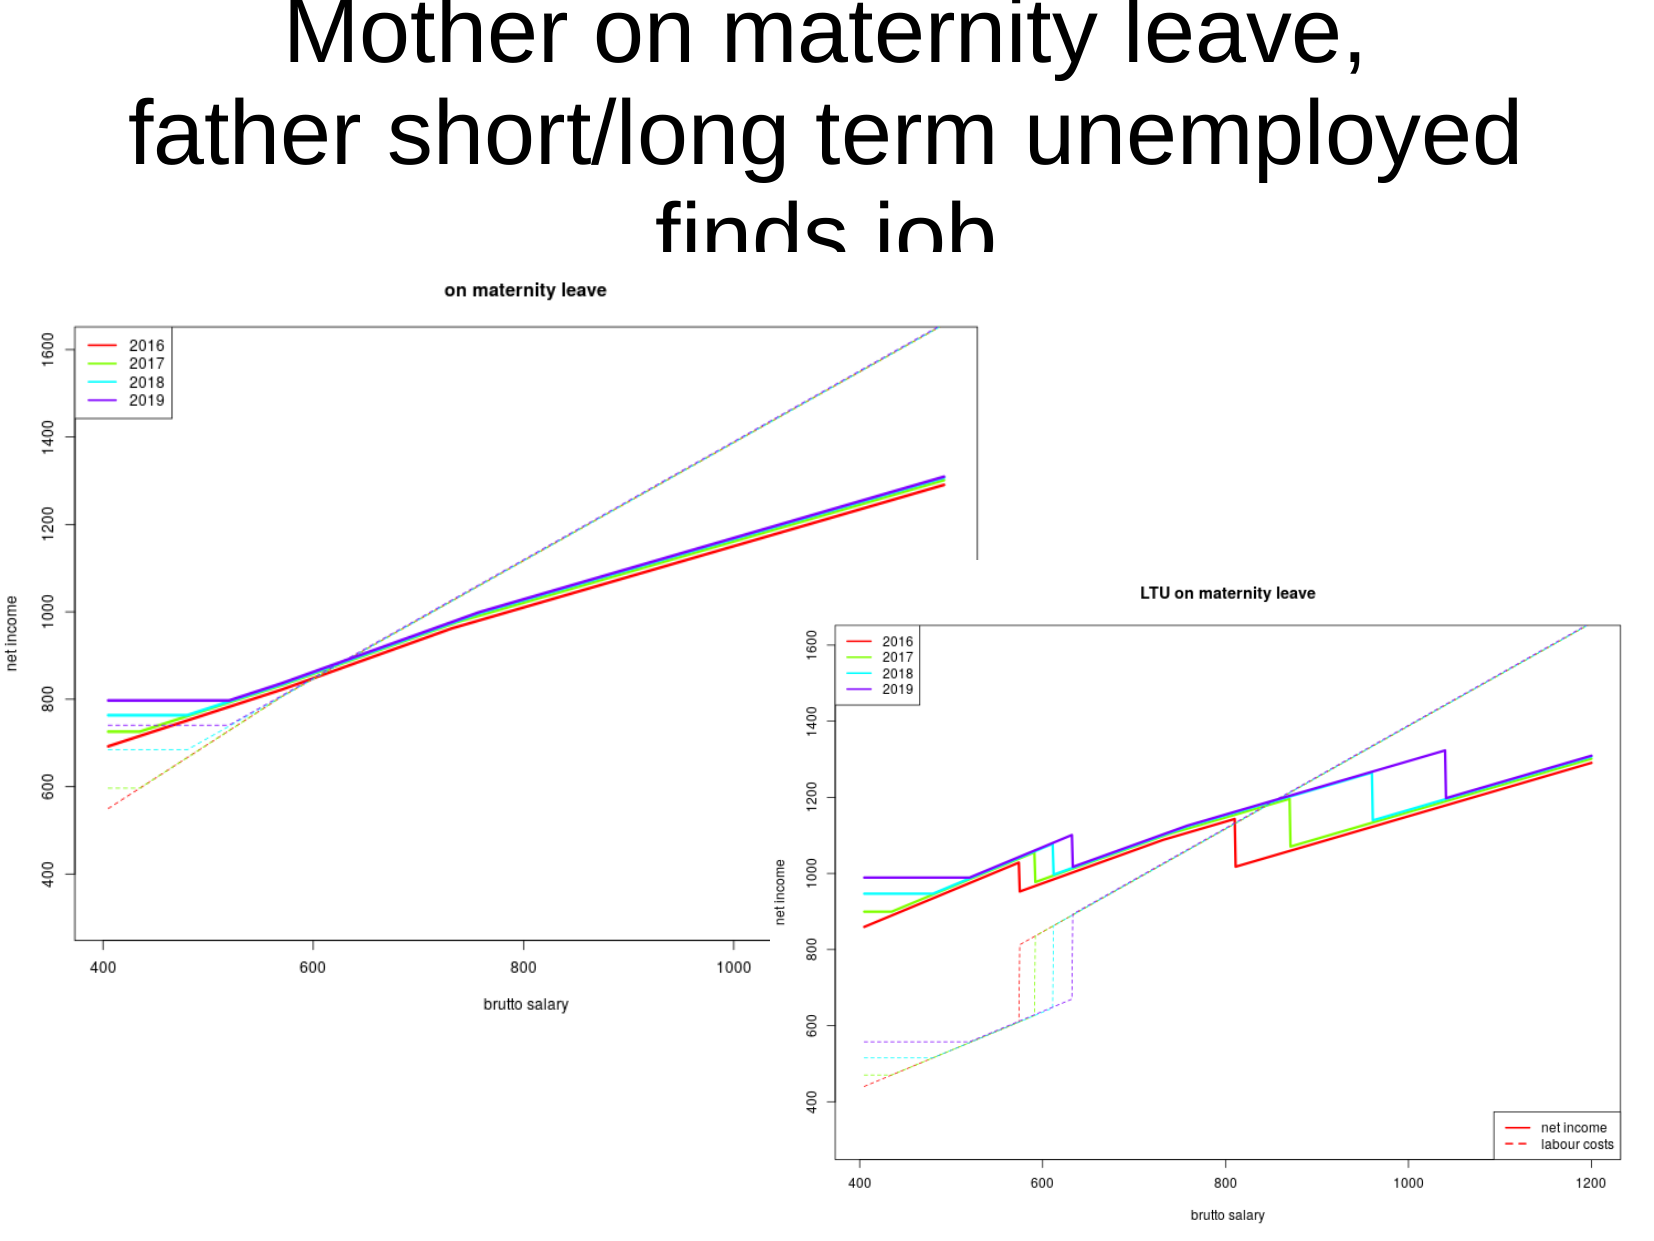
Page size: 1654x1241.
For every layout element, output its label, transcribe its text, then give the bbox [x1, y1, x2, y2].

title Mother on maternity leave, father short/long term unemployed finds job [88, 0, 1565, 287]
picture [0, 252, 1654, 1241]
